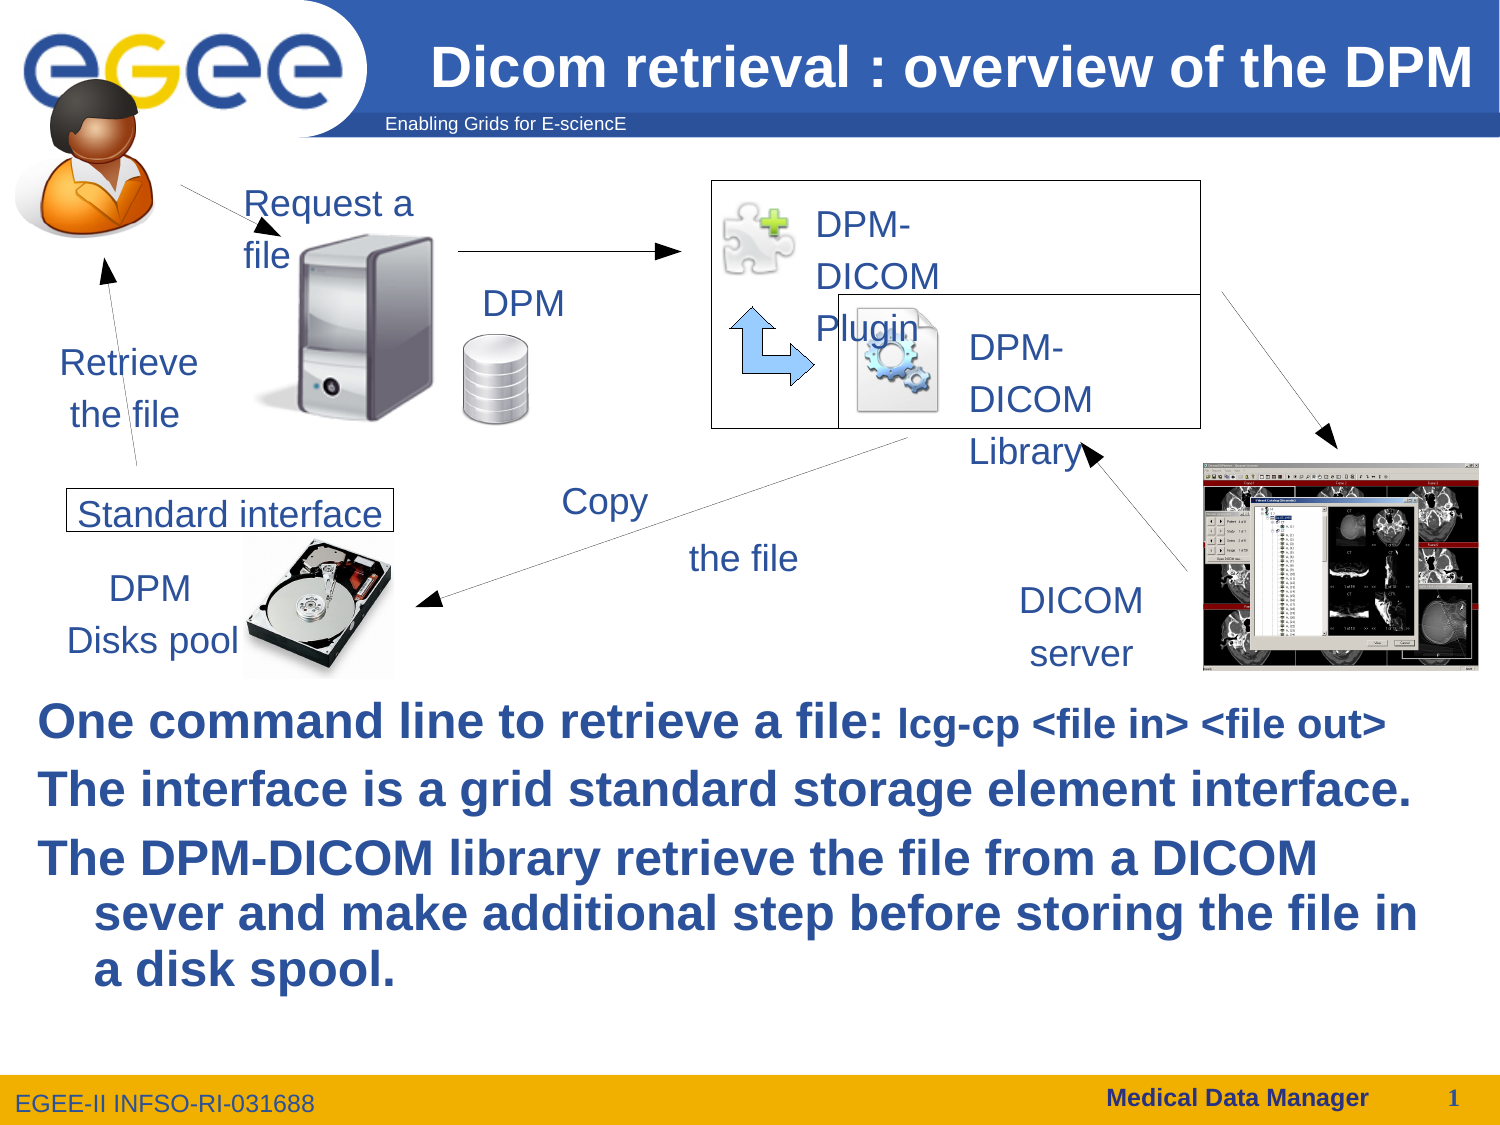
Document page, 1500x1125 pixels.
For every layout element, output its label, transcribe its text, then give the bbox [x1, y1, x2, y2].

picture [1203, 463, 1479, 671]
picture [0, 30, 349, 245]
text_box Request a file [228, 165, 487, 223]
text_box DPM [467, 264, 580, 322]
text_box DPM-DICOM Plugin [800, 185, 1051, 415]
text_box Standard interface [66, 488, 394, 532]
title Dicom retrieval : overview of the DPM [369, 10, 1475, 124]
text_box DPM-DICOM Library [953, 309, 1204, 538]
list One command line to retrieve a file: lcg-cp <file in> <file out> The interface is a grid standard storage element interface. The DPM-DICOM library retrieve the file from a DICOM sever and make additional step before storing the file in a disk spool. [37, 693, 1447, 1125]
text_box DICOM server [1004, 562, 1167, 672]
picture [712, 191, 800, 280]
picture [243, 532, 394, 679]
text_box the file [673, 519, 814, 577]
text_box Retrieve the file [44, 324, 334, 434]
text_box [729, 306, 815, 386]
text_box DPM Disks pool [51, 550, 254, 660]
picture [838, 415, 953, 419]
text_box Copy [546, 462, 674, 520]
picture [228, 223, 555, 451]
